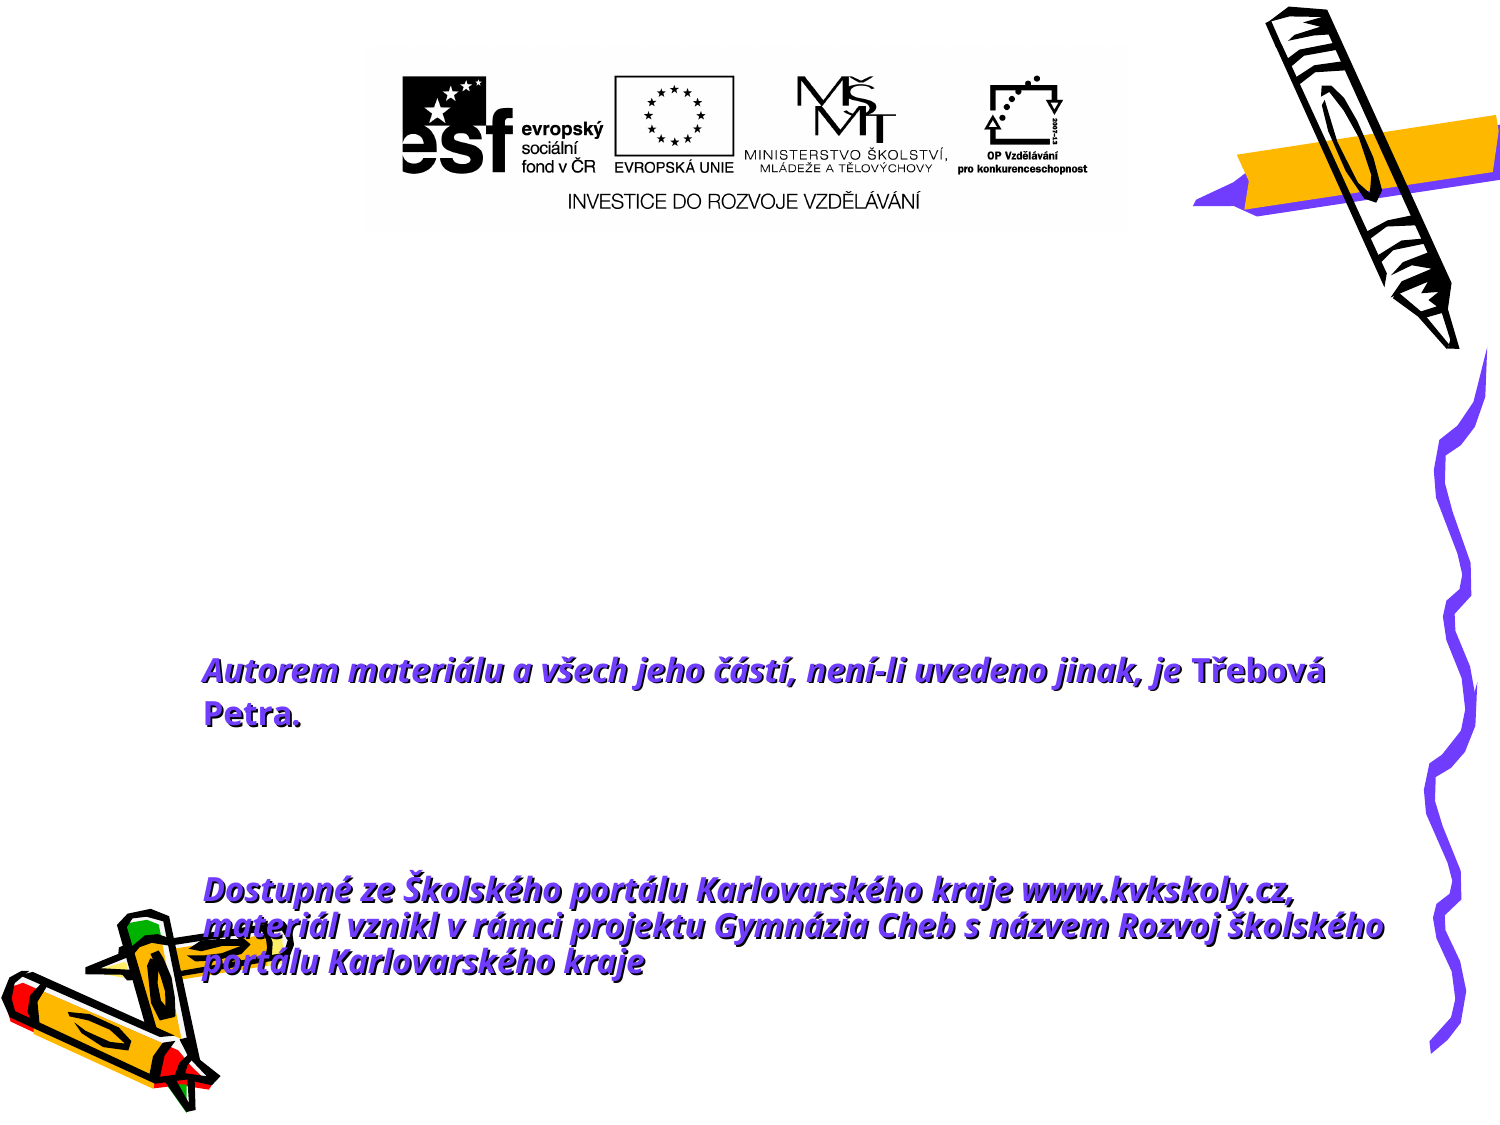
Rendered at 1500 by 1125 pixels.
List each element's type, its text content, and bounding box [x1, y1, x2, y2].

list Autorem materiálu a všech jeho částí, není-li uvedeno jinak, je Třebová Petra. Dostupné ze Školského portálu Karlovarského kraje www.kvkskoly.cz, materiál vznikl v rámci projektu Gymnázia Cheb s názvem Rozvoj školského portálu Karlovarského kraje [75, 262, 1426, 1005]
picture [366, 45, 1134, 233]
